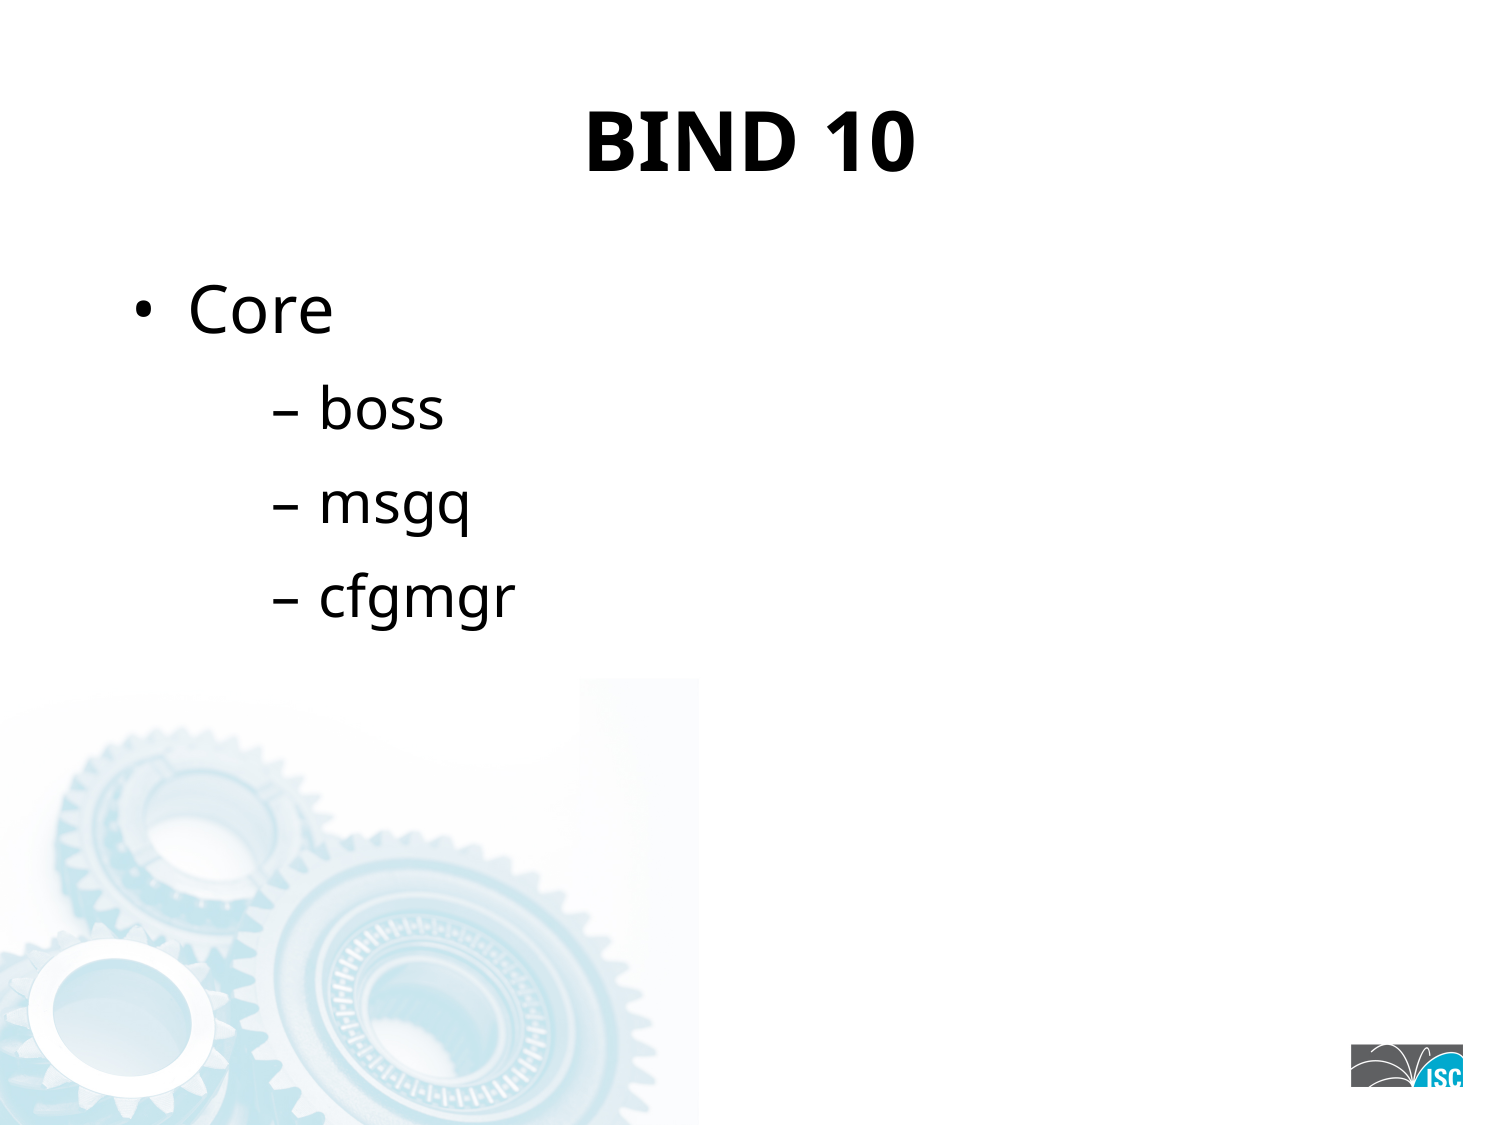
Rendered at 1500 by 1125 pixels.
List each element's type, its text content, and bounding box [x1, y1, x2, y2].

title BIND 10 [75, 38, 1426, 240]
list Core boss msgq cfgmgr [75, 262, 1426, 991]
picture [0, 0, 1500, 1125]
